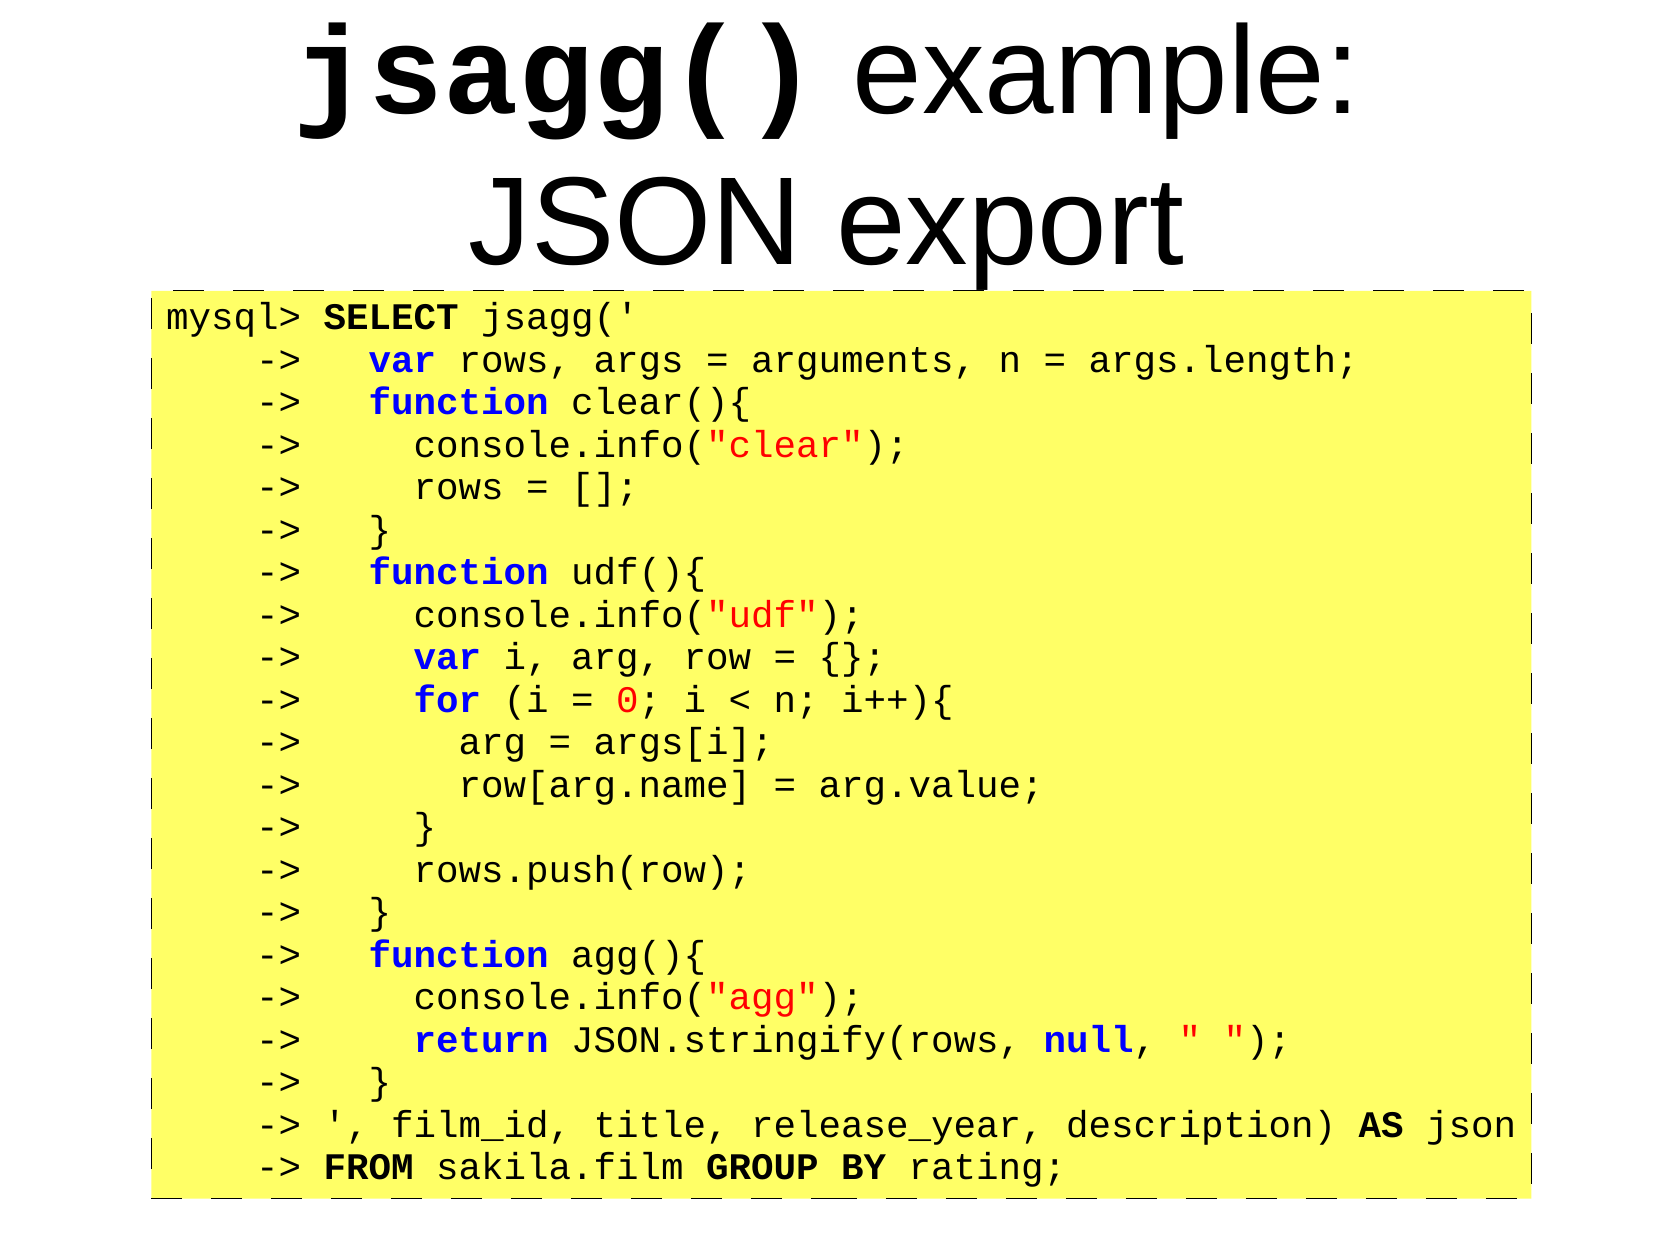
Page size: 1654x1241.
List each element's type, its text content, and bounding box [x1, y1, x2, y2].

title jsagg() example: JSON export [82, 0, 1571, 292]
text_box mysql> SELECT jsagg(' -> var rows, args = arguments, n = args.length; -> function clear(){ -> console.info("clear"); -> rows = []; -> } -> function udf(){ -> console.info("udf"); -> var i, arg, row = {}; -> for (i = 0; i < n; i++){ -> arg = args[i]; -> row[arg.name] = arg.value; -> } -> rows.push(row); -> } -> function agg(){ -> console.info("agg"); -> return JSON.stringify(rows, null, " "); -> } -> ', film_id, title, release_year, description) AS json -> FROM sakila.film GROUP BY rating; [151, 290, 1532, 1199]
